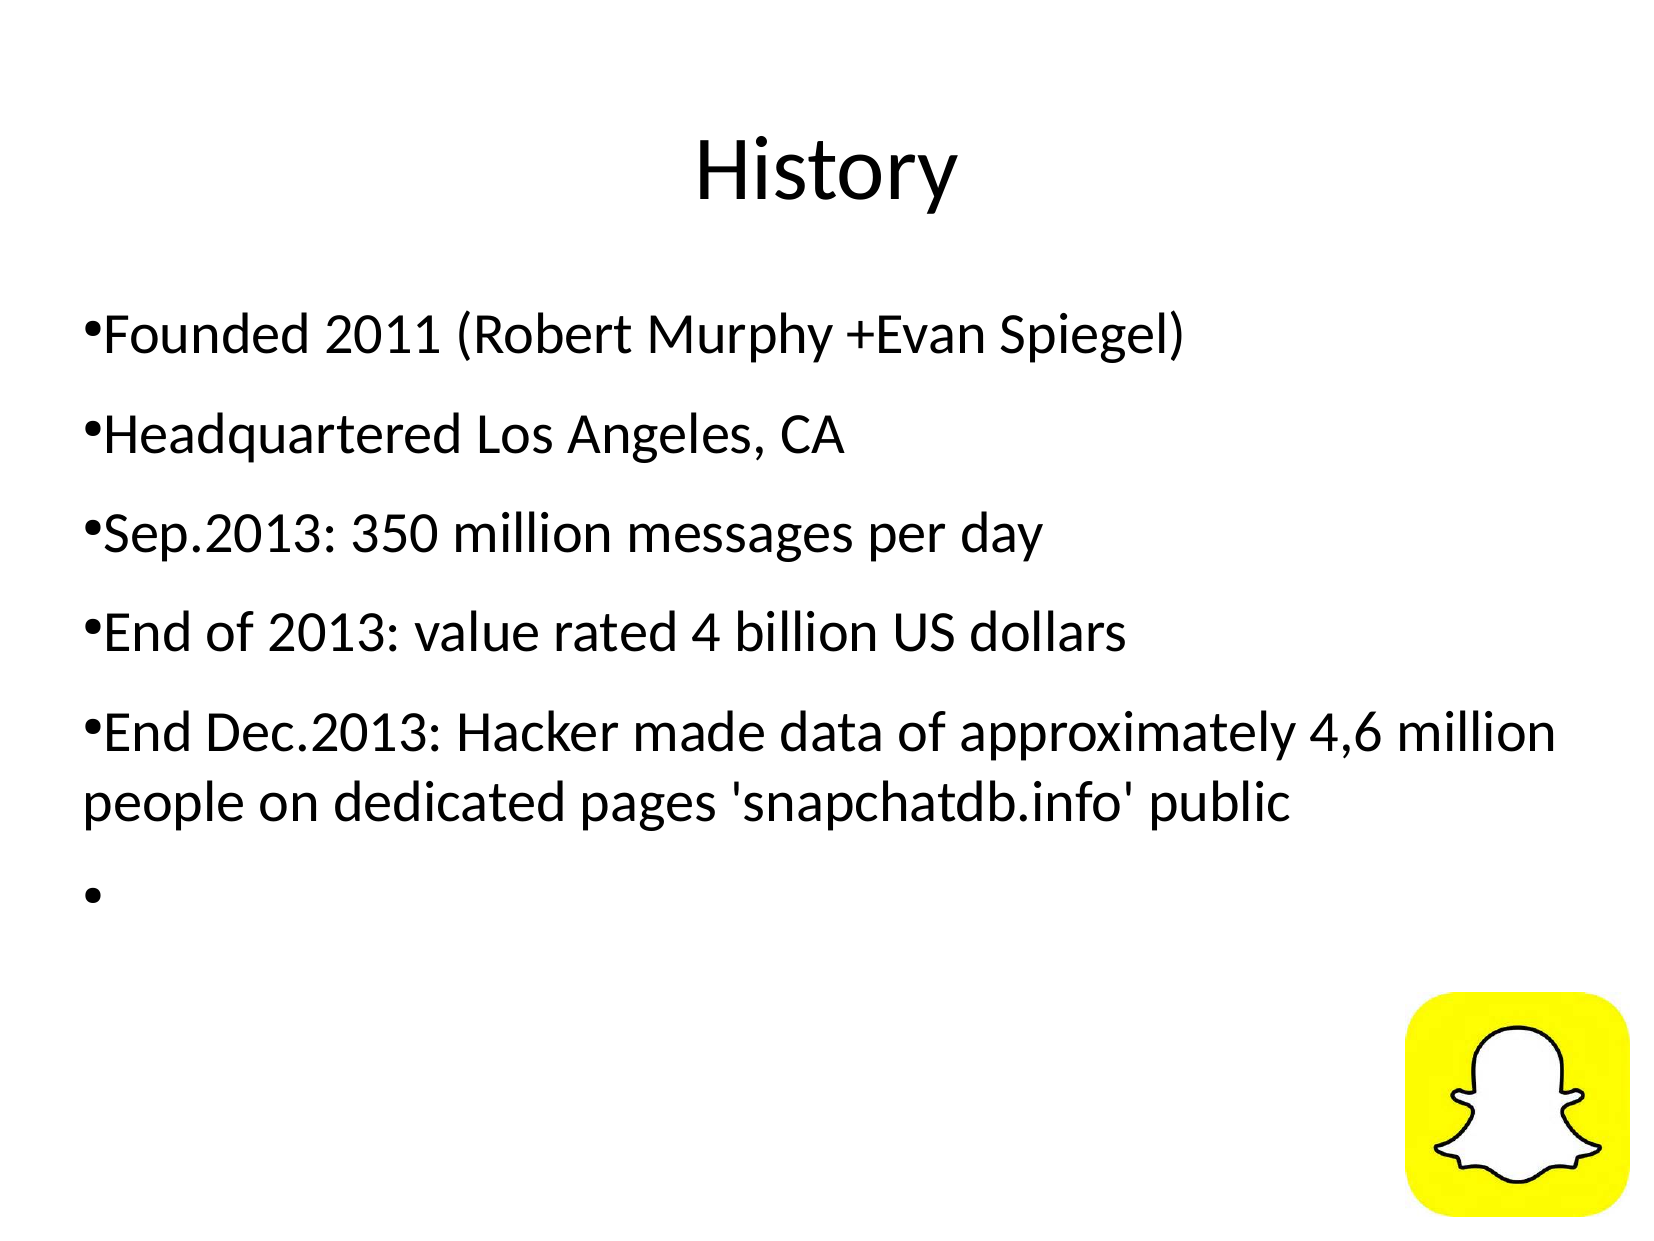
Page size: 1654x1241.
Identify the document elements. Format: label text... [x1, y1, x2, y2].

list Founded 2011 (Robert Murphy +Evan Spiegel) Headquartered Los Angeles, CA Sep.2013: 350 million messages per day End of 2013: value rated 4 billion US dollars End Dec.2013: Hacker made data of approximately 4,6 million people on dedicated pages 'snapchatdb.info' public [82, 295, 1571, 1114]
picture [1405, 992, 1630, 1217]
title History [82, 59, 1571, 267]
